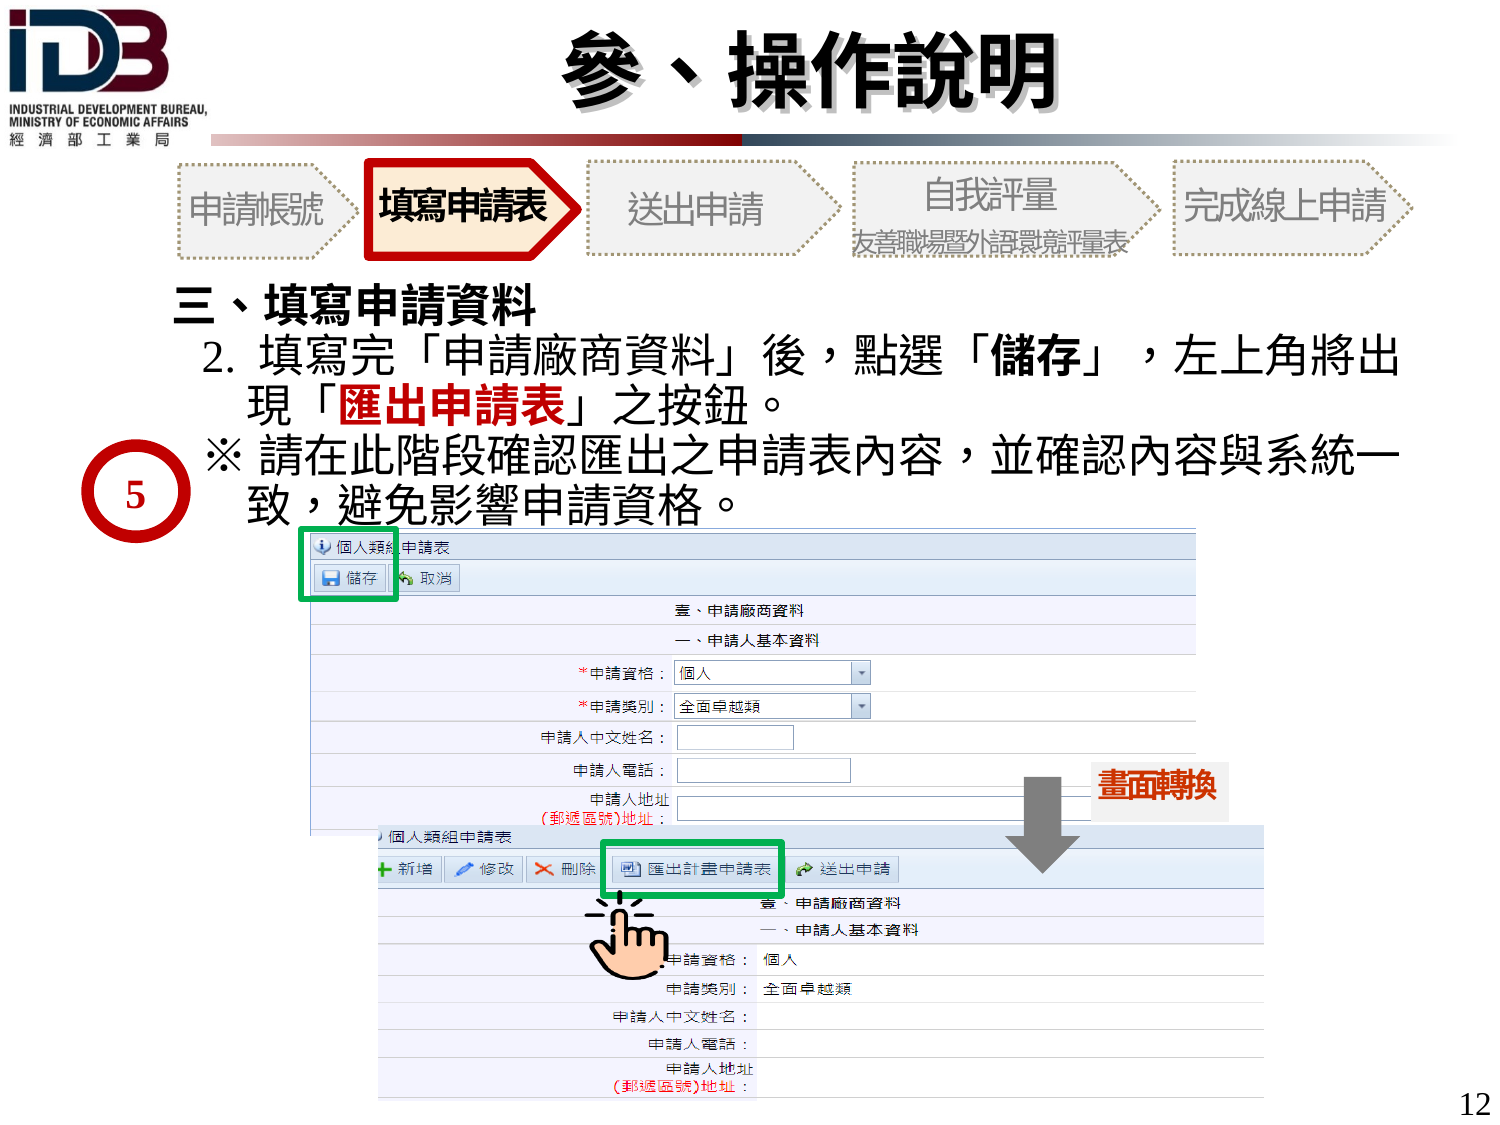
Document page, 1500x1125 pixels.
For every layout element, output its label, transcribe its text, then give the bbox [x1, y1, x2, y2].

text_box 完成線上申請 [1135, 173, 1437, 256]
text_box 自我評量 友善職場暨外語環境評量表 [933, 240, 974, 252]
text_box [854, 162, 1122, 171]
text_box 申請帳號 [133, 176, 381, 260]
text_box [588, 161, 805, 171]
text_box 參、操作說明 [136, 10, 1483, 153]
text_box [1174, 161, 1378, 173]
text_box [368, 162, 541, 173]
text_box [179, 164, 324, 176]
text_box [1005, 776, 1081, 874]
picture [309, 532, 393, 596]
text_box 5 [87, 445, 185, 537]
text_box [820, 186, 842, 230]
text_box 畫面轉換 [1091, 762, 1229, 822]
text_box 三、填寫申請資料 2. 填寫完「申請廠商資料」後，點選「儲存」，左上角將出現「匯出申請表」之按鈕。 ※請在此階段確認匯出之申請表內容，並確認內容與系統一致，避免影響申請資格。 [156, 274, 1418, 523]
text_box 自我評量 友善職場暨外語環境評量表 [845, 171, 1135, 254]
text_box 送出申請 [572, 171, 820, 254]
picture [309, 527, 1264, 1101]
text_box 填寫申請表 [340, 173, 588, 256]
